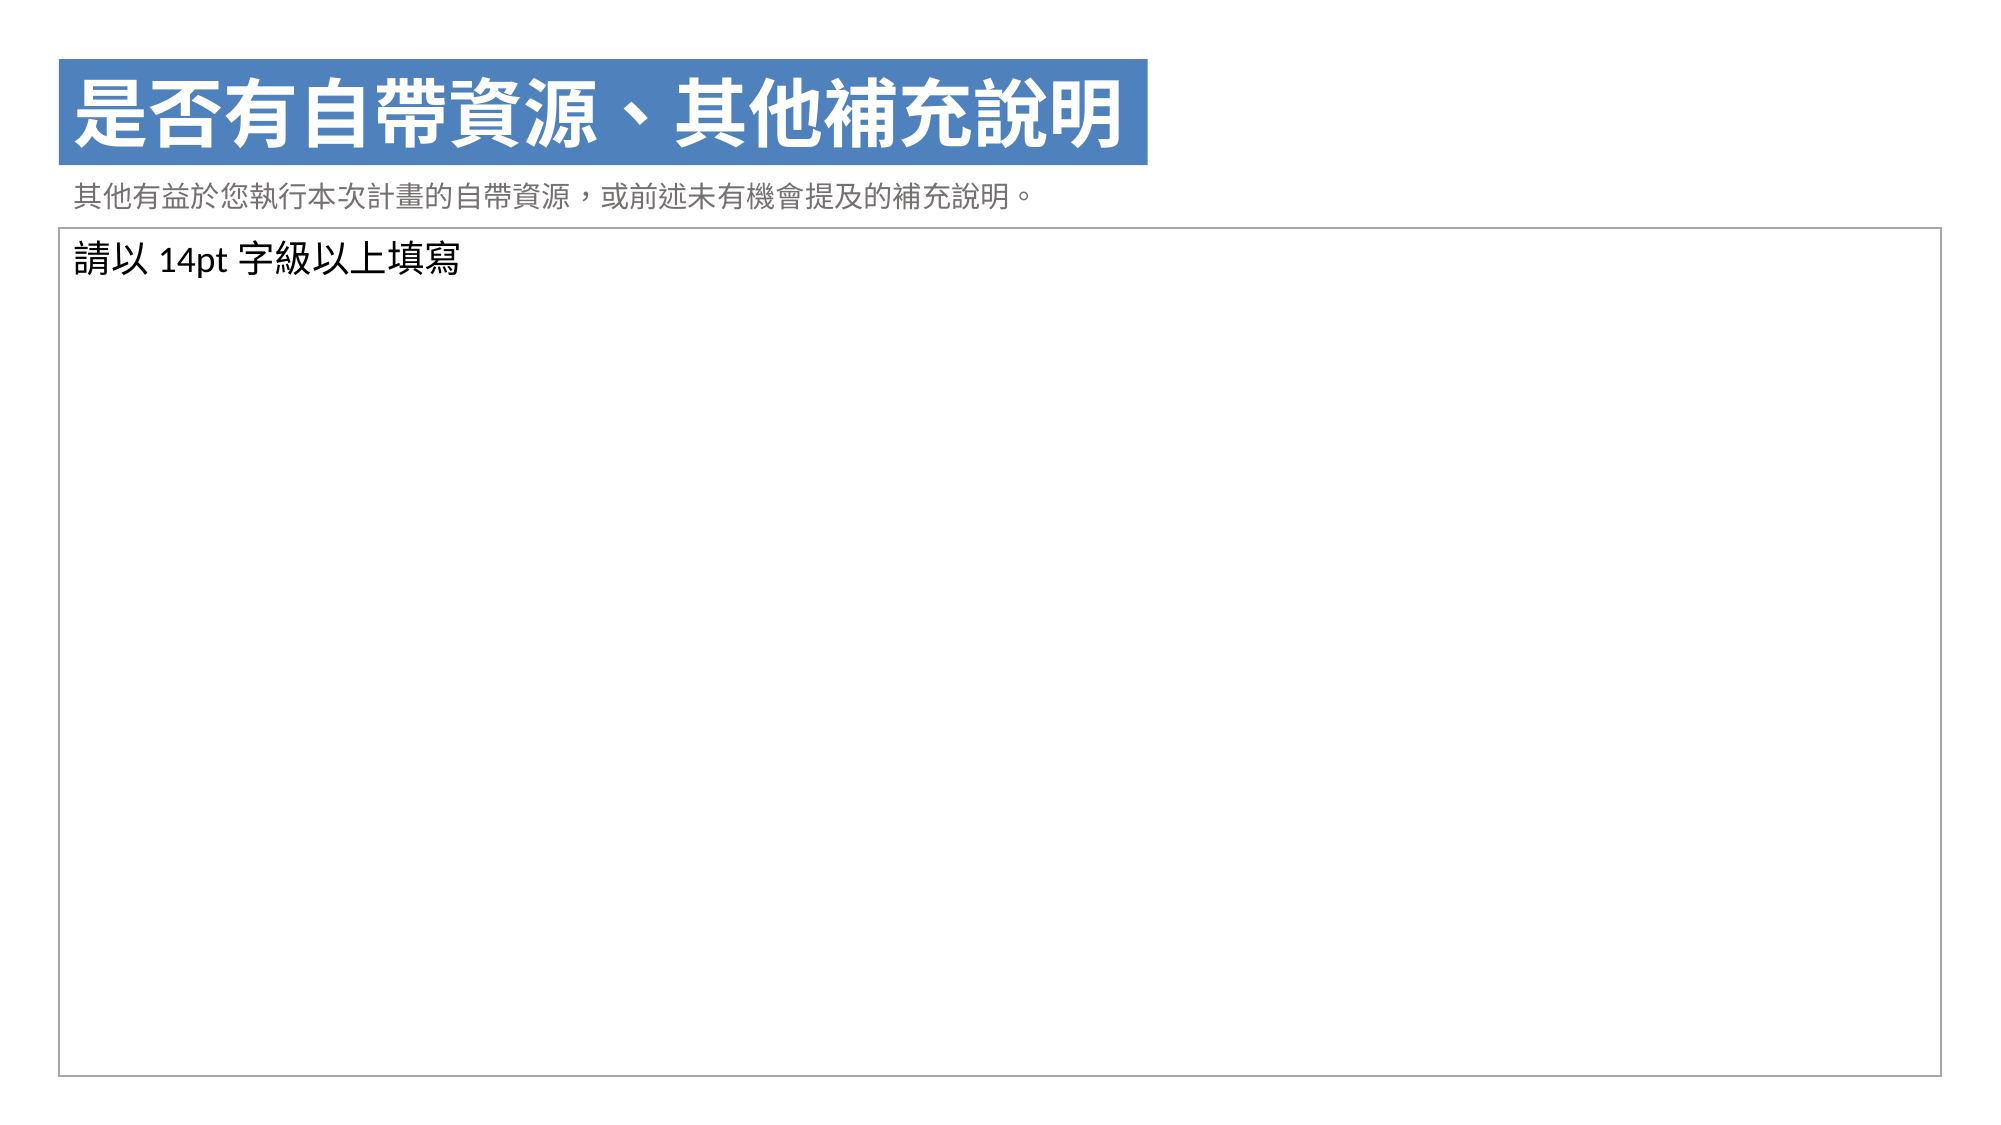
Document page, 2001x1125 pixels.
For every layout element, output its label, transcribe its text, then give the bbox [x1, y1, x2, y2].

text_box 是否有自帶資源、其他補充說明 [58, 59, 1148, 166]
text_box 請以14pt字級以上填寫 [58, 227, 1941, 1076]
text_box 其他有益於您執行本次計畫的自帶資源，或前述未有機會提及的補充說明。 [58, 171, 1909, 222]
